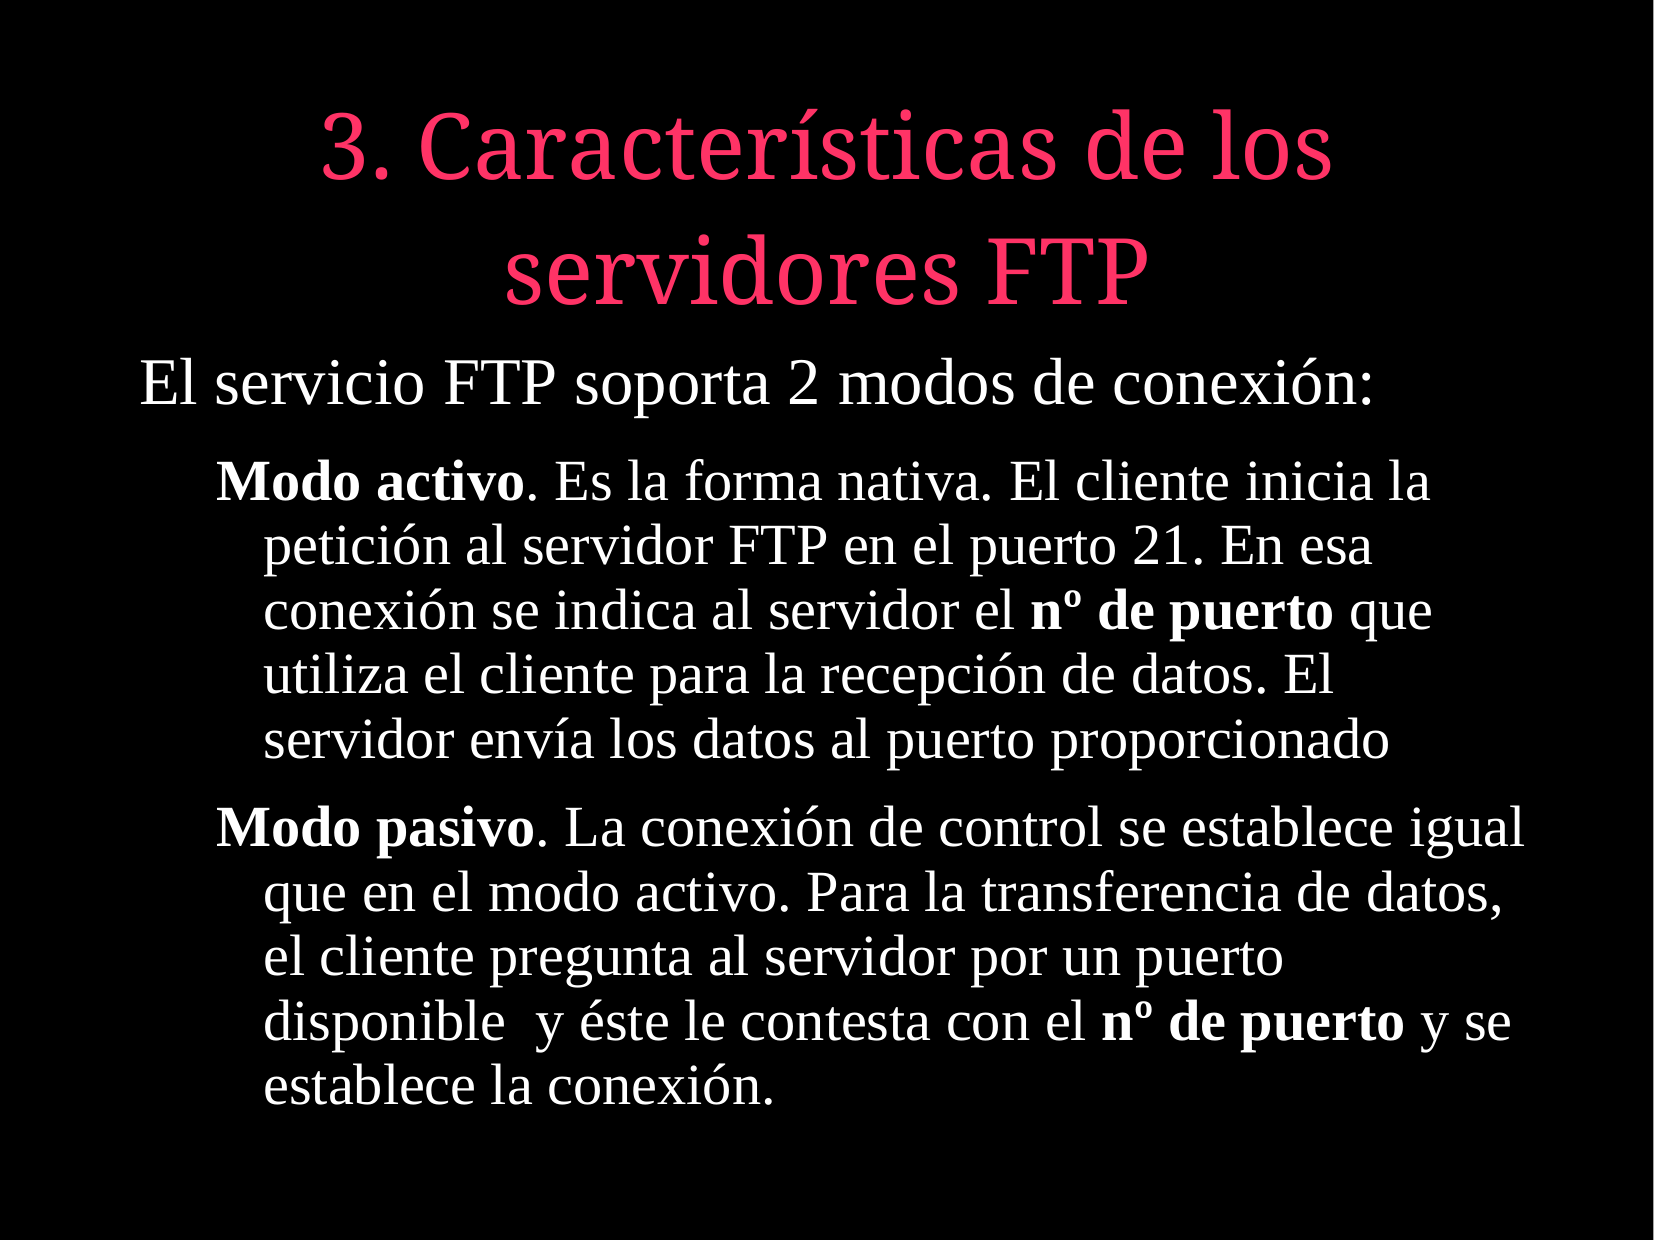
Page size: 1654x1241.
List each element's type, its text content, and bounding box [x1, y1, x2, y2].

list El servicio FTP soporta 2 modos de conexión: Modo activo. Es la forma nativa. El cliente inicia la petición al servidor FTP en el puerto 21. En esa conexión se indica al servidor el nº de puerto que utiliza el cliente para la recepción de datos. El servidor envía los datos al puerto proporcionado Modo pasivo. La conexión de control se establece igual que en el modo activo. Para la transferencia de datos, el cliente pregunta al servidor por un puerto disponible y éste le contesta con el nº de puerto y se establece la conexión. [121, 344, 1534, 1131]
title 3. Características de los servidores FTP [121, 82, 1534, 331]
